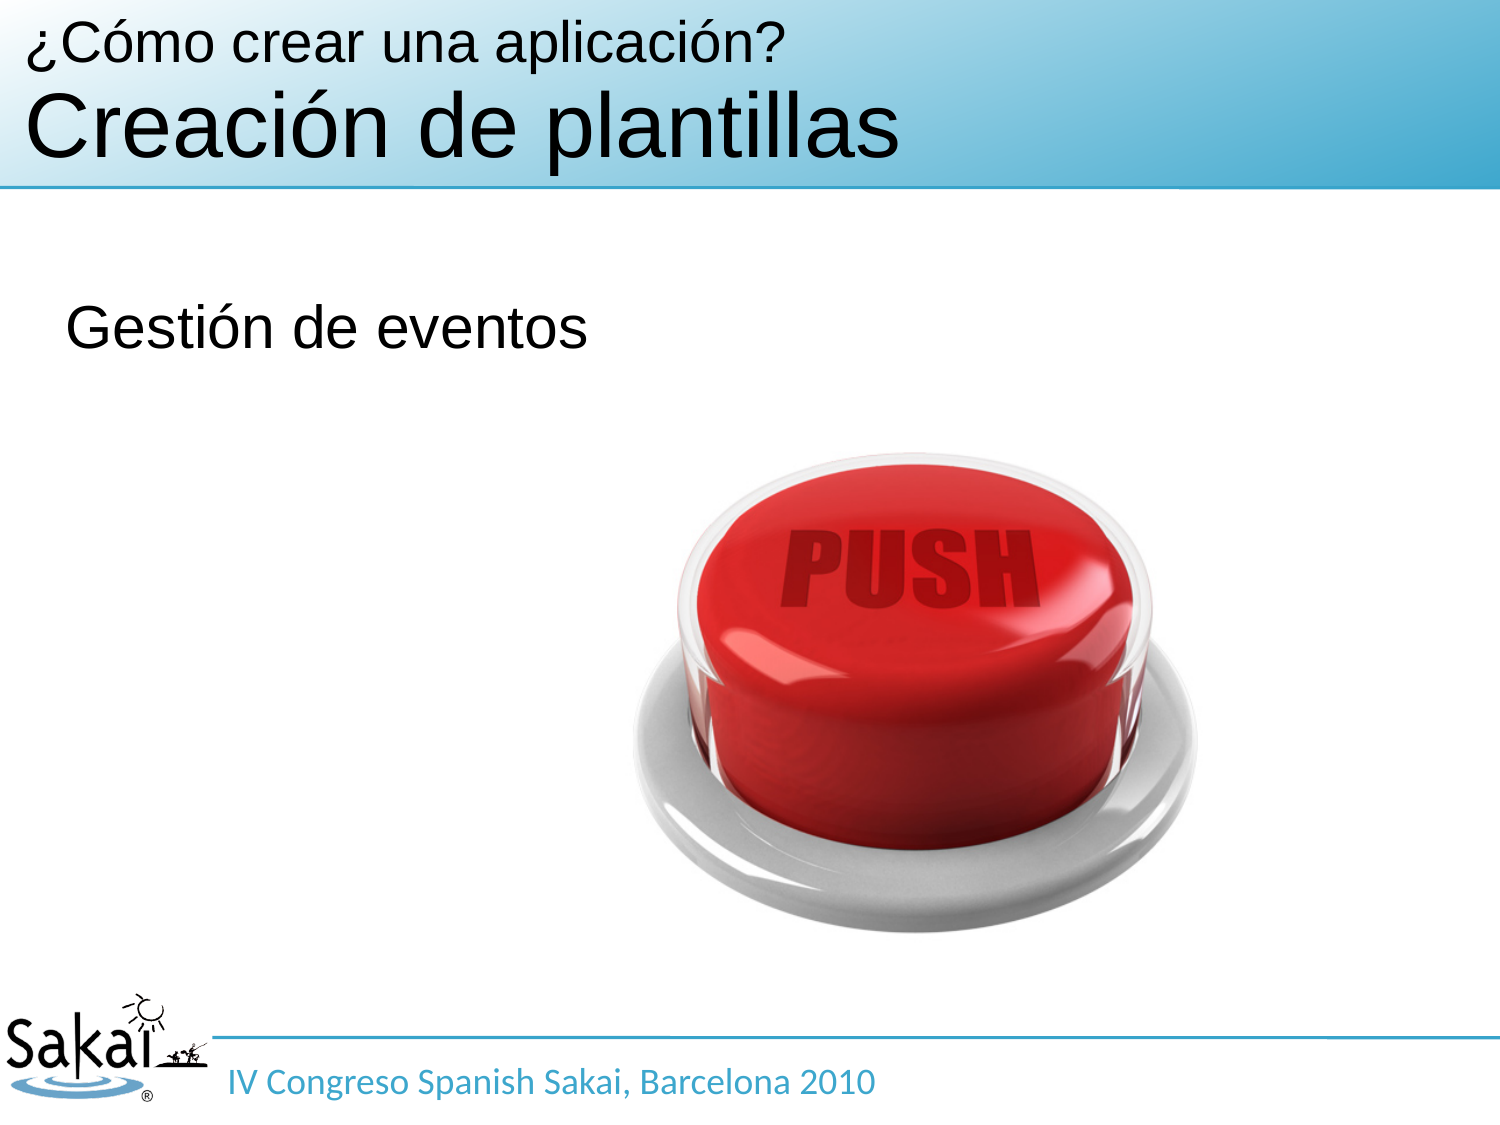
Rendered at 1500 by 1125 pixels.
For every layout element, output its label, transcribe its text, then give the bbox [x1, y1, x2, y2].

subtitle Gestión de eventos [17, 253, 638, 402]
picture [561, 412, 1270, 945]
picture [0, 955, 213, 1125]
title ¿Cómo crear una aplicación? Creación de plantillas [24, 9, 1475, 178]
